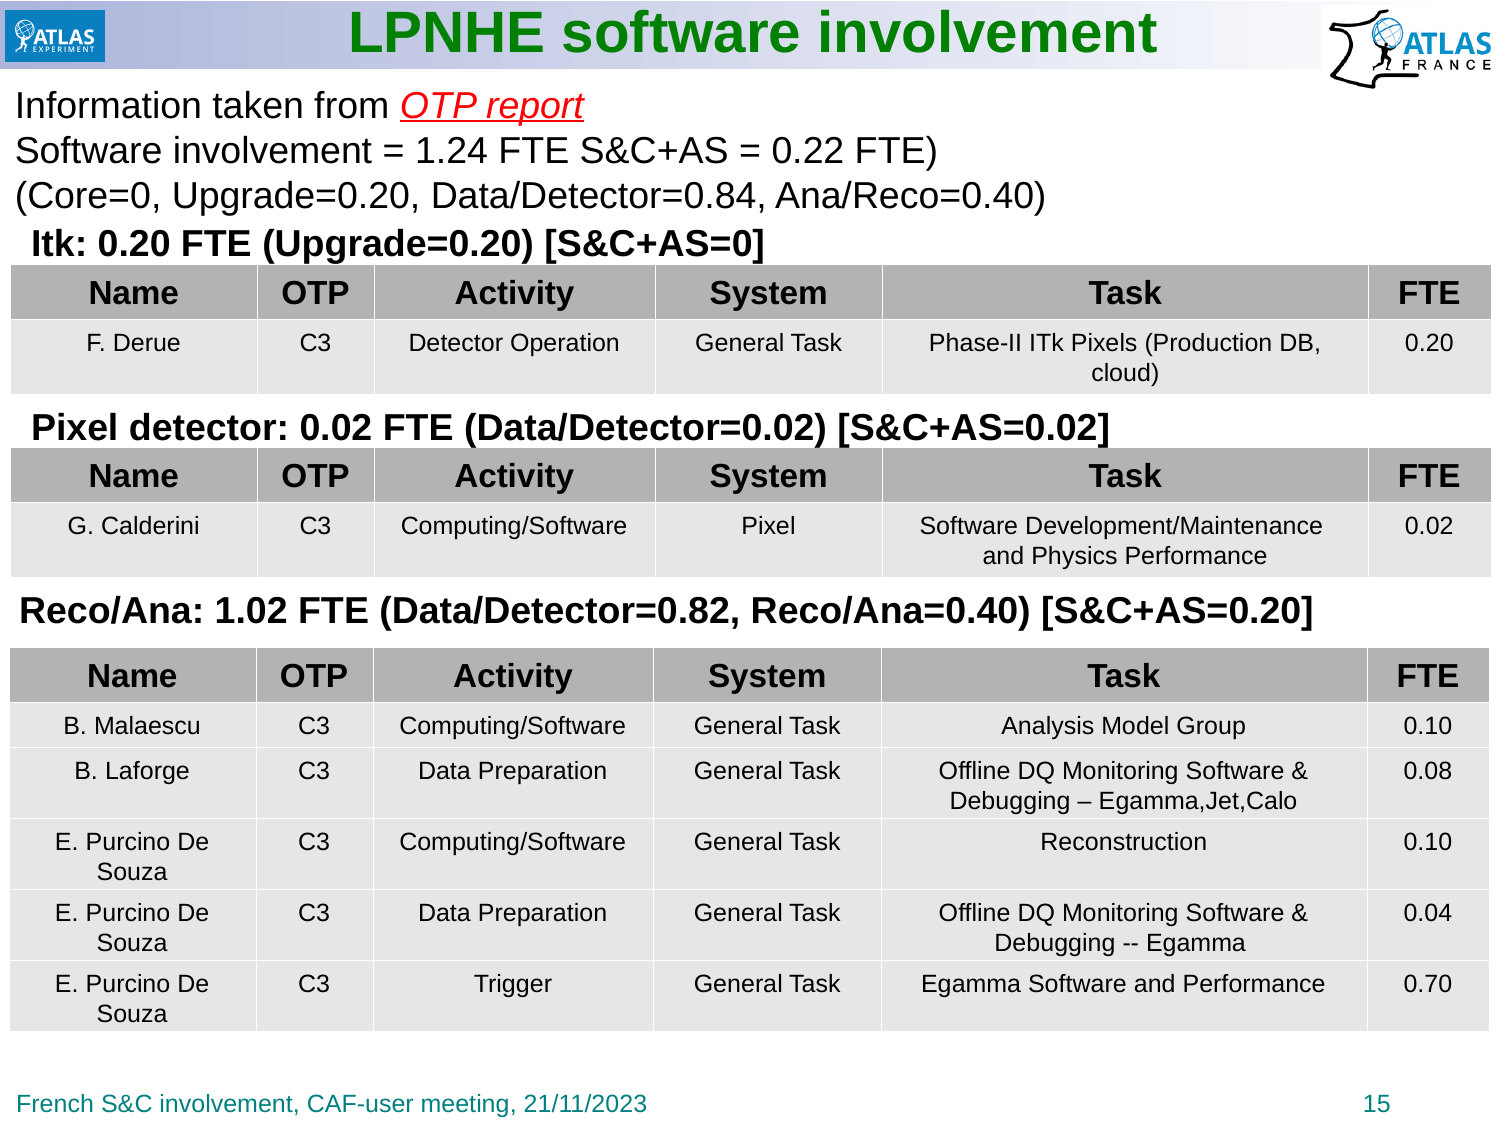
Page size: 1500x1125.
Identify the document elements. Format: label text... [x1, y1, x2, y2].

table_cell 0.08 [1368, 748, 1489, 818]
table_cell Offline DQ Monitoring Software & Debugging – Egamma,Jet,Calo [882, 748, 1367, 818]
table_header OTP [258, 492, 374, 502]
table_header Task [882, 675, 1367, 702]
table_header Task [883, 448, 1368, 502]
table_cell General Task [654, 703, 881, 747]
table_header Name [10, 675, 256, 702]
table_cell Pixel [656, 503, 882, 577]
table_cell 0.02 [1369, 503, 1491, 577]
table_cell 0.04 [1368, 890, 1489, 960]
table_cell 0.20 [1369, 320, 1491, 394]
table_cell B. Malaescu [10, 703, 256, 747]
table_cell Detector Operation [375, 320, 655, 394]
table_cell General Task [654, 748, 881, 818]
table_cell General Task [654, 890, 881, 960]
table_cell Software Development/Maintenance and Physics Performance [883, 503, 1368, 577]
table_cell Data Preparation [374, 748, 653, 818]
table_cell General Task [654, 819, 881, 889]
table_cell C3 [257, 748, 373, 818]
text_box Itk: 0.20 FTE (Upgrade=0.20) [S&C+AS=0] [16, 212, 1198, 309]
text_box LPNHE software involvement [5, 0, 1500, 118]
table_cell General Task [656, 320, 882, 394]
table_cell Computing/Software [374, 703, 653, 747]
table_header OTP [257, 675, 373, 702]
table_cell E. Purcino De Souza [10, 961, 256, 1031]
table_header OTP [285, 675, 299, 684]
table_header Activity [374, 675, 653, 702]
table_cell Phase-II ITk Pixels (Production DB, cloud) [883, 320, 1368, 394]
table_cell Offline DQ Monitoring Software & Debugging -- Egamma [882, 890, 1367, 960]
table_cell C3 [257, 890, 373, 960]
text_box Reco/Ana: 1.02 FTE (Data/Detector=0.82, Reco/Ana=0.40) [S&C+AS=0.20] [4, 578, 1500, 675]
table_cell C3 [257, 961, 373, 1031]
table_cell Computing/Software [374, 819, 653, 889]
table_header Name [11, 265, 257, 319]
table_header OTP [258, 309, 374, 319]
table_cell G. Calderini [11, 503, 257, 577]
table_cell General Task [654, 961, 881, 1031]
table_cell Reconstruction [882, 819, 1367, 889]
table_cell Computing/Software [375, 503, 655, 577]
text_box Pixel detector: 0.02 FTE (Data/Detector=0.02) [S&C+AS=0.02] [16, 395, 1198, 492]
table_header FTE [1369, 265, 1491, 319]
table_header System [656, 309, 882, 319]
table_header System [656, 492, 882, 502]
table_header Activity [375, 492, 655, 502]
table_cell 0.10 [1368, 819, 1489, 889]
table_cell Egamma Software and Performance [882, 961, 1367, 1031]
table_cell E. Purcino De Souza [10, 890, 256, 960]
table_header Task [883, 265, 1368, 319]
table_header FTE [1369, 448, 1491, 502]
table_header System [654, 675, 881, 702]
table_cell C3 [257, 703, 373, 747]
table_header FTE [1368, 675, 1489, 702]
table_header Activity [375, 309, 655, 319]
table_cell E. Purcino De Souza [10, 819, 256, 889]
table_cell 0.70 [1368, 961, 1489, 1031]
table_cell Analysis Model Group [882, 703, 1367, 747]
table_header Name [11, 448, 257, 502]
table_cell C3 [258, 503, 374, 577]
table_cell F. Derue [11, 320, 257, 394]
table_cell C3 [258, 320, 374, 394]
text_box Information taken from OTP report Software involvement = 1.24 FTE S&C+AS = 0.22 FTE) (Core=0, Upgrade=0.20, Data/Detector=0.84, Ana/Reco=0.40) [0, 73, 1474, 253]
table_cell 0.10 [1368, 703, 1489, 747]
table_cell B. Laforge [10, 748, 256, 818]
table_cell Trigger [374, 961, 653, 1031]
table_cell Data Preparation [374, 890, 653, 960]
table_cell C3 [257, 819, 373, 889]
